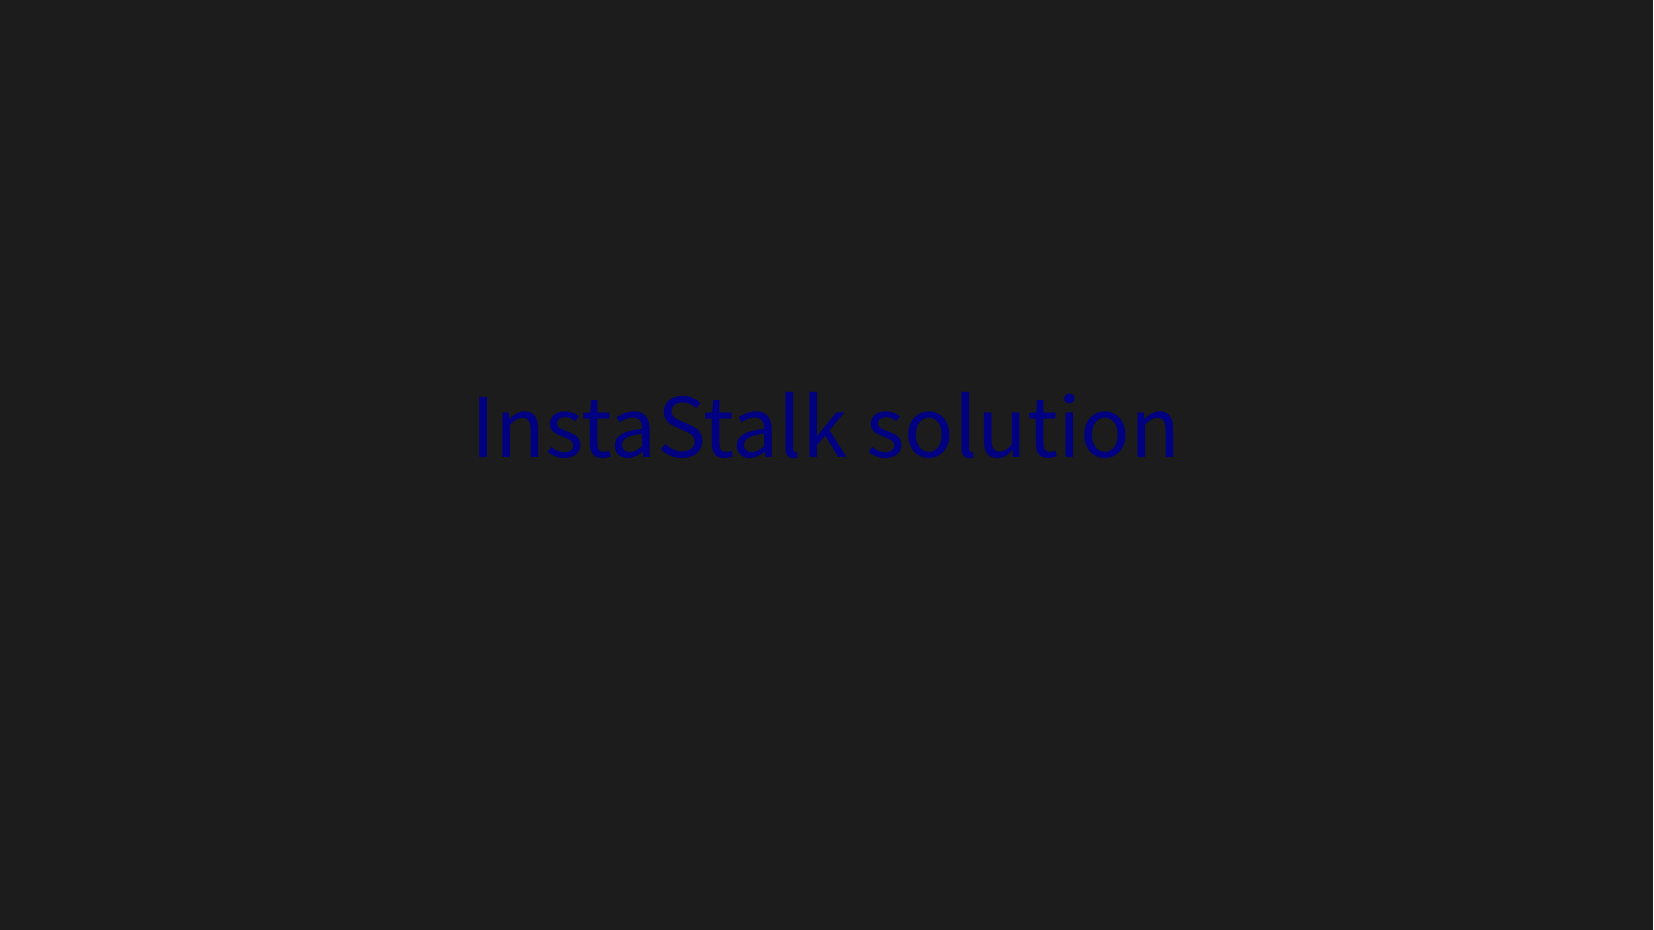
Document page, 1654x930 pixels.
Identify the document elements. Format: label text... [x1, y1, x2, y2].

title InstaStalk solution [0, 309, 1653, 540]
